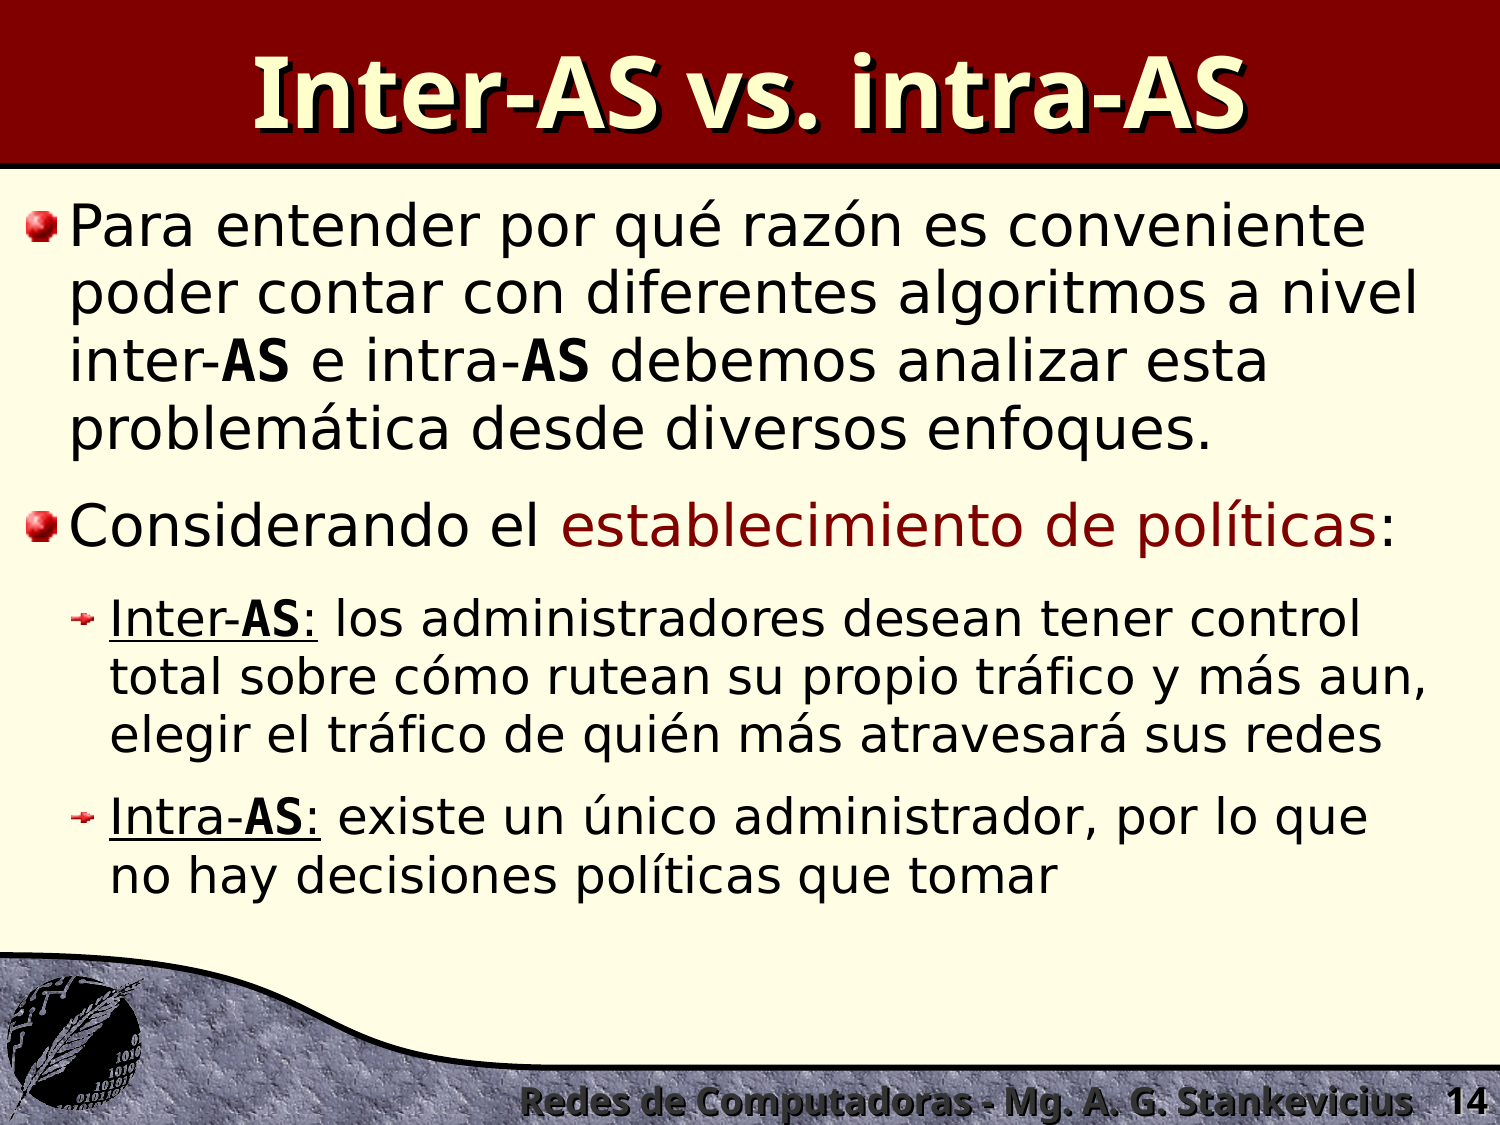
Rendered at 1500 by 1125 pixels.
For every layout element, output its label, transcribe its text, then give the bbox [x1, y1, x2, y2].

picture [0, 959, 1500, 1125]
picture [790, 1100, 795, 1110]
title Inter-AS vs. intra-AS [15, 5, 1485, 160]
picture [1047, 1100, 1054, 1110]
list Para entender por qué razón es conveniente poder contar con diferentes algoritmos a nivel inter-AS e intra-AS debemos analizar esta problemática desde diversos enfoques. Considerando el establecimiento de políticas: Inter-AS: los administradores desean tener control total sobre cómo rutean su propio tráfico y más aun, elegir el tráfico de quién más atravesará sus redes Intra-AS: existe un único administrador, por lo que no hay decisiones políticas que tomar [11, 192, 1486, 921]
